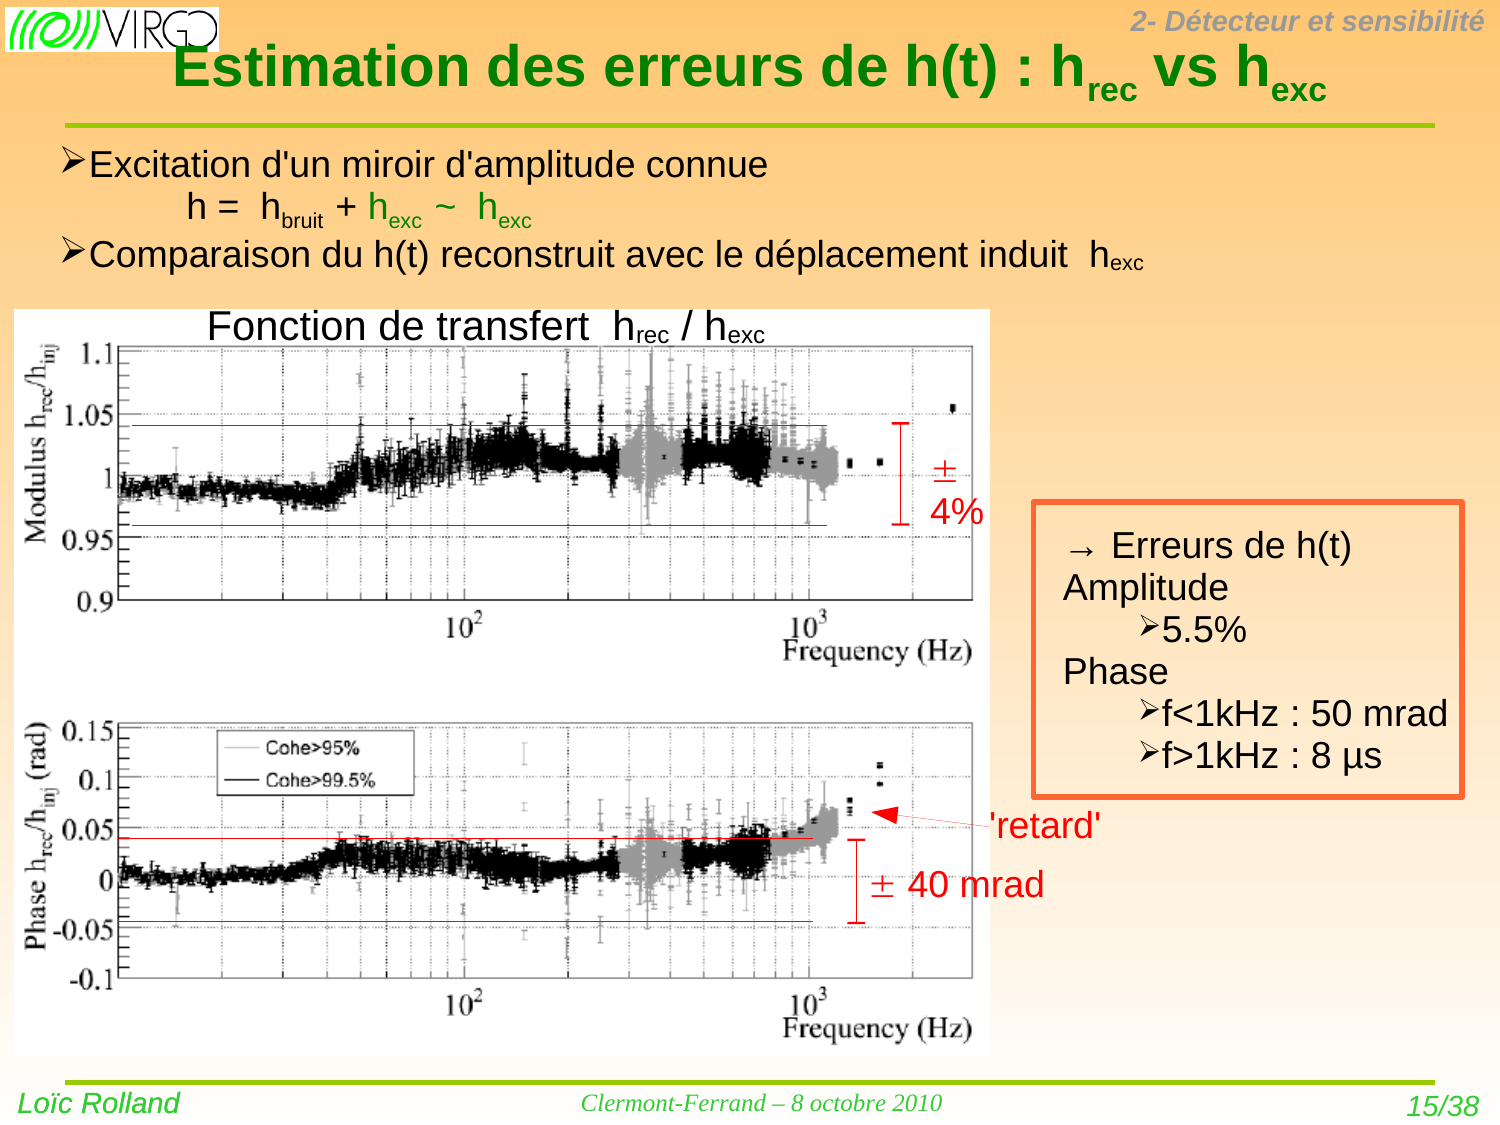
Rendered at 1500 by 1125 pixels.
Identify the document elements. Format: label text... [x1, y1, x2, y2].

text_box → Erreurs de h(t) Amplitude 5.5% Phase f<1kHz : 50 mrad f>1kHz : 8 µs [1048, 516, 1459, 784]
title Estimation des erreurs de h(t) : hrec vs hexc [75, 7, 1426, 135]
text_box → Erreurs de h(t) Amplitude 5.5% Phase f<1kHz : 50 mrad f>1kHz : 8 µs [1465, 516, 1471, 784]
text_box  40 mrad [852, 855, 1075, 917]
picture [954, 502, 960, 512]
text_box  4% [915, 441, 1034, 502]
text_box Excitation d'un miroir d'amplitude connue h = hbruit + hexc ~ hexc Comparaison du h(t) reconstruit avec le déplacement induit hexc [44, 135, 1462, 284]
text_box Fonction de transfert hrec / hexc [191, 295, 792, 371]
text_box 'retard' [974, 797, 1152, 855]
picture [934, 503, 943, 516]
picture [14, 309, 990, 1056]
picture [5, 7, 75, 52]
text_box 2- Détecteur et sensibilité [1048, 0, 1500, 46]
